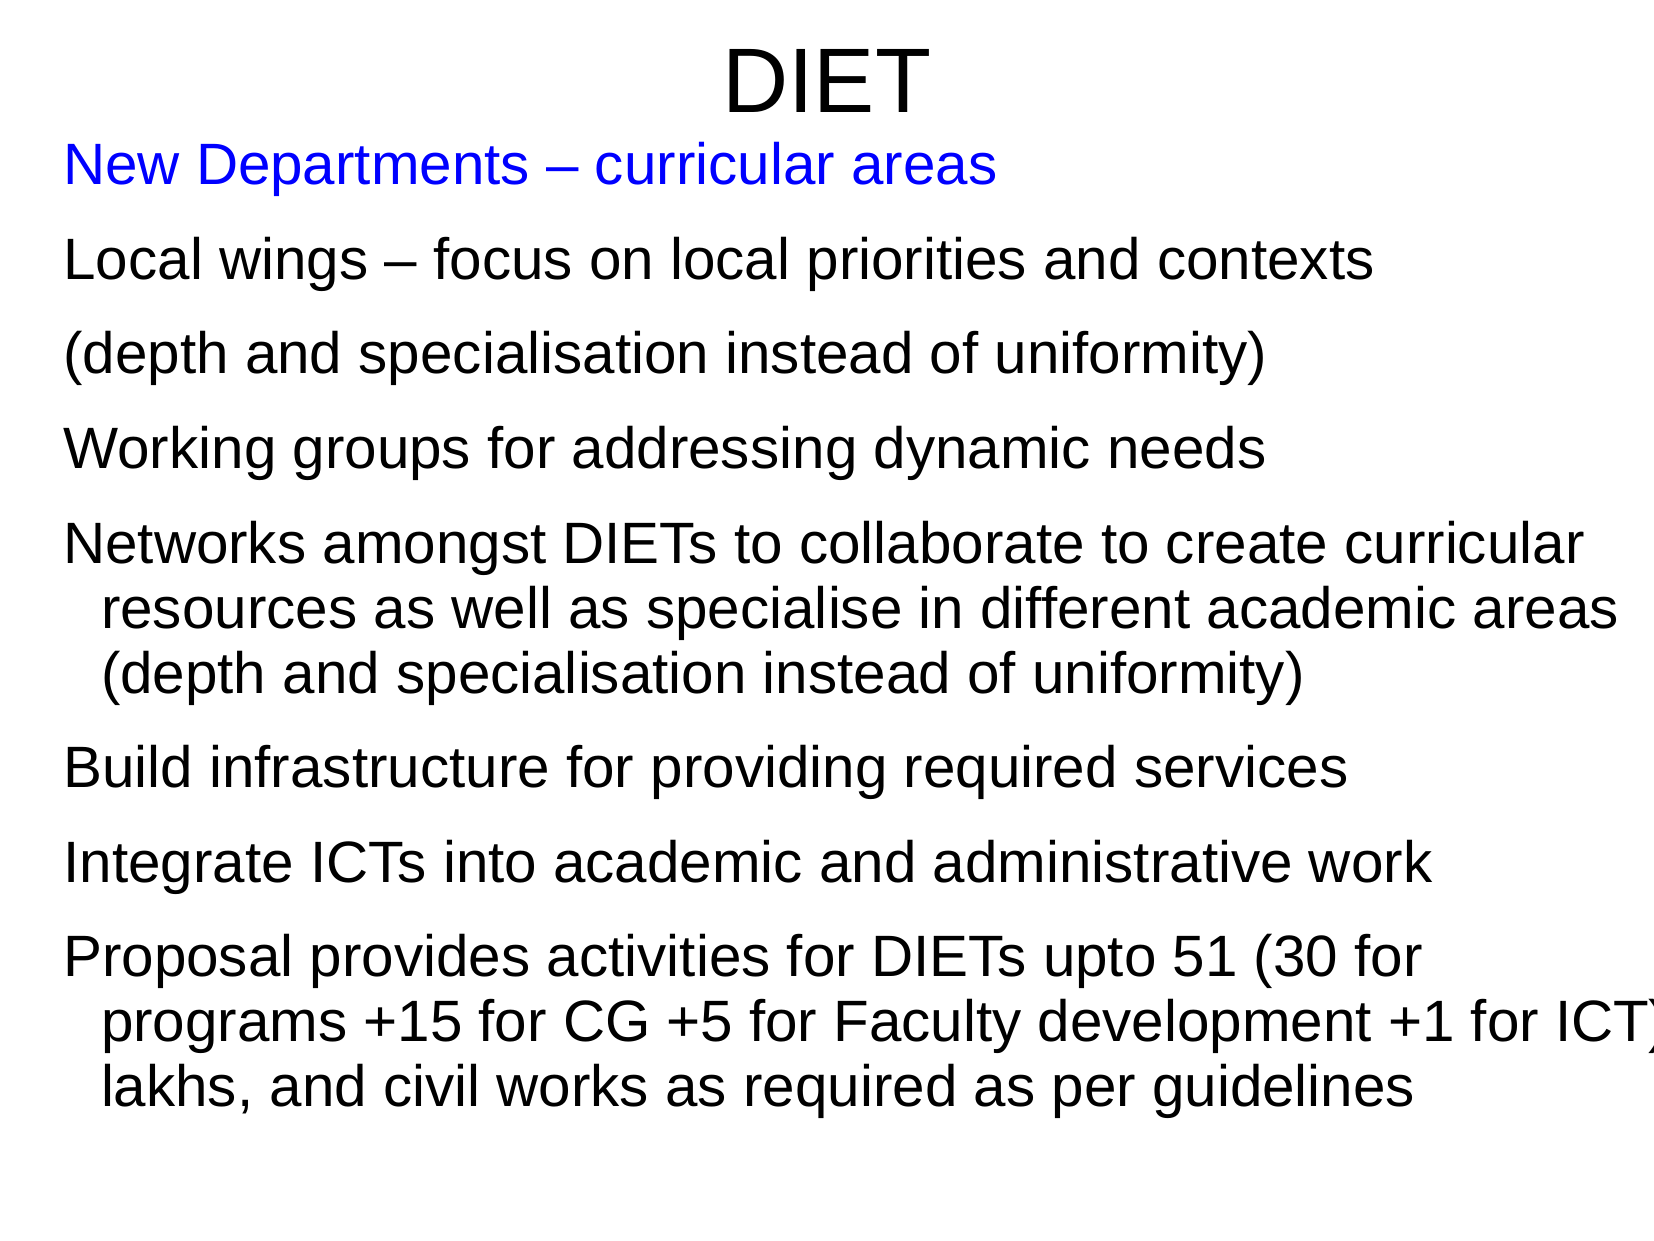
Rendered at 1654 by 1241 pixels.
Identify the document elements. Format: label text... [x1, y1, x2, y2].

list New Departments – curricular areas Local wings – focus on local priorities and contexts (depth and specialisation instead of uniformity) Working groups for addressing dynamic needs Networks amongst DIETs to collaborate to create curricular resources as well as specialise in different academic areas (depth and specialisation instead of uniformity) Build infrastructure for providing required services Integrate ICTs into academic and administrative work Proposal provides activities for DIETs upto 51 (30 for programs +15 for CG +5 for Faculty development +1 for ICT) lakhs, and civil works as required as per guidelines [63, 132, 1654, 1229]
title DIET [118, 29, 1536, 132]
